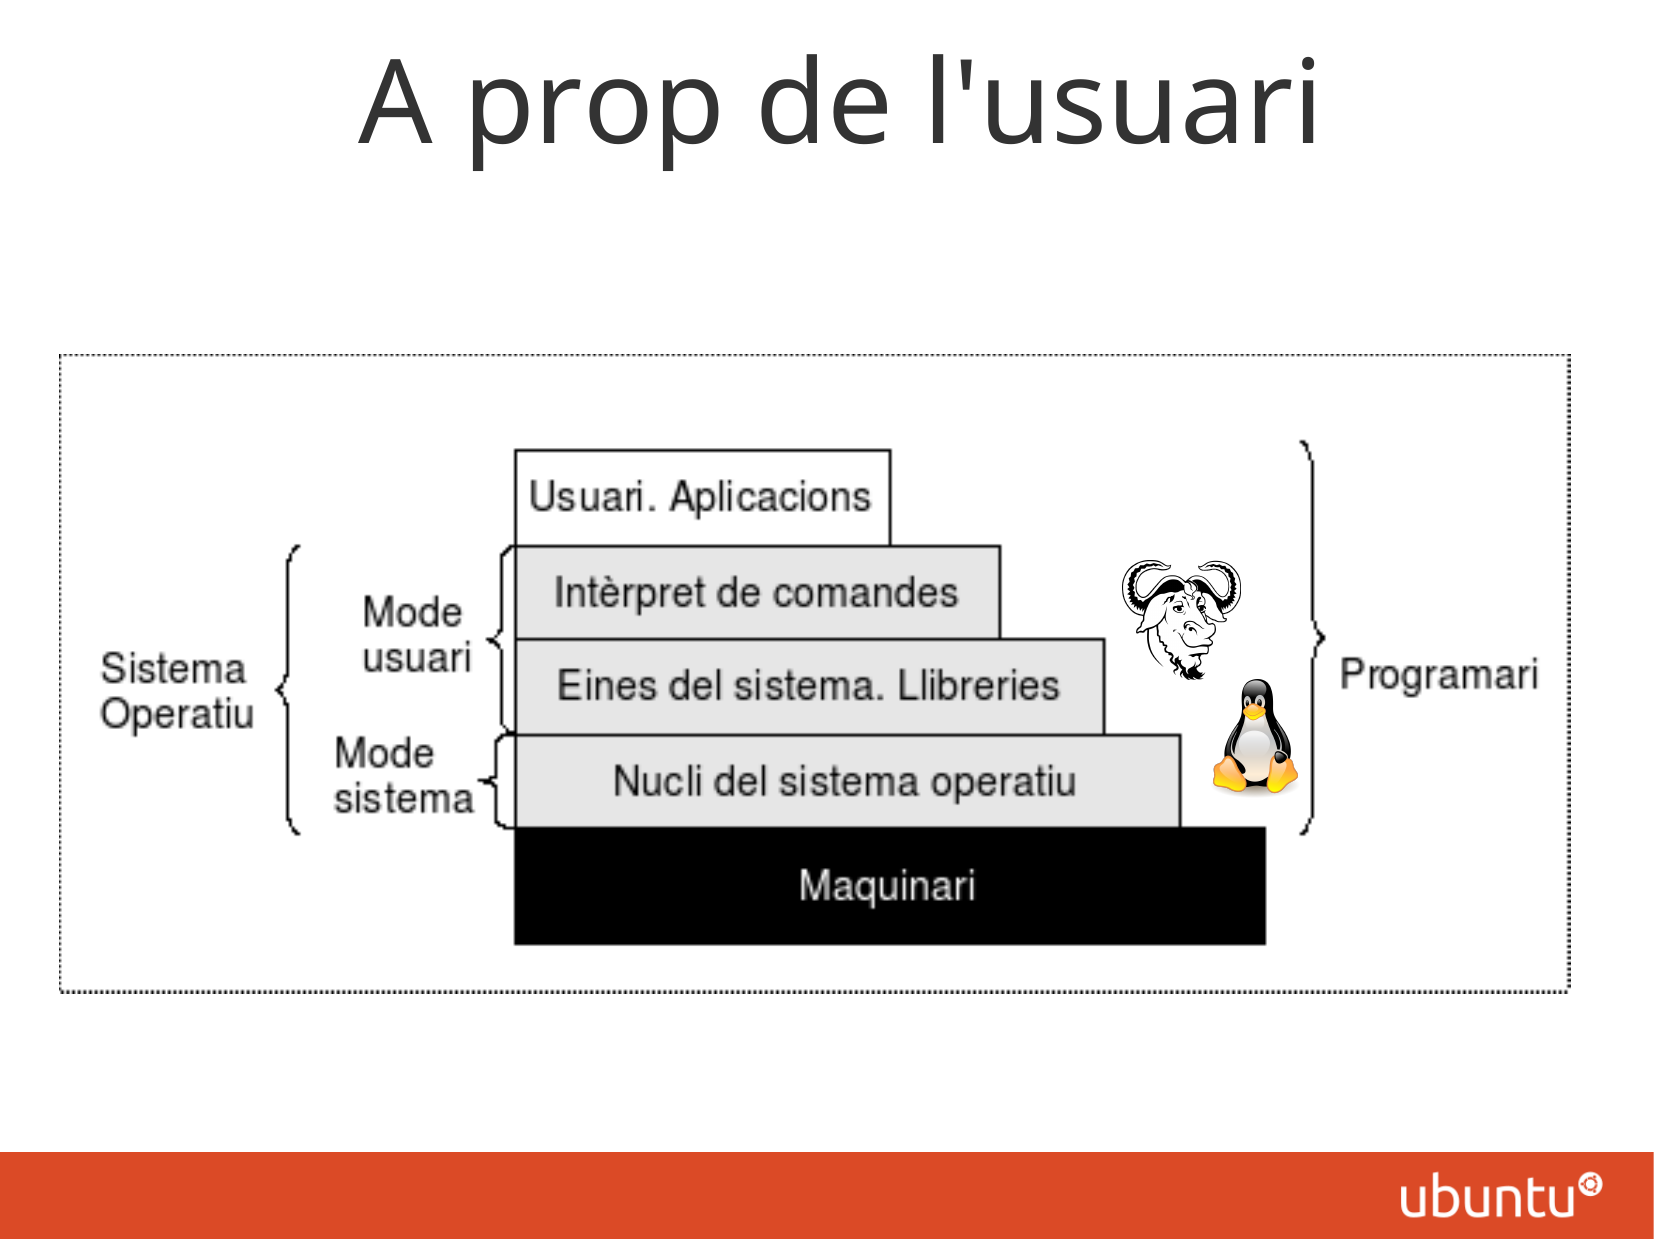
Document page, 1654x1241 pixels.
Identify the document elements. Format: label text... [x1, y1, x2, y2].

title A prop de l'usuari [147, 34, 1388, 178]
picture [59, 354, 1571, 994]
picture [0, 1152, 1654, 1239]
